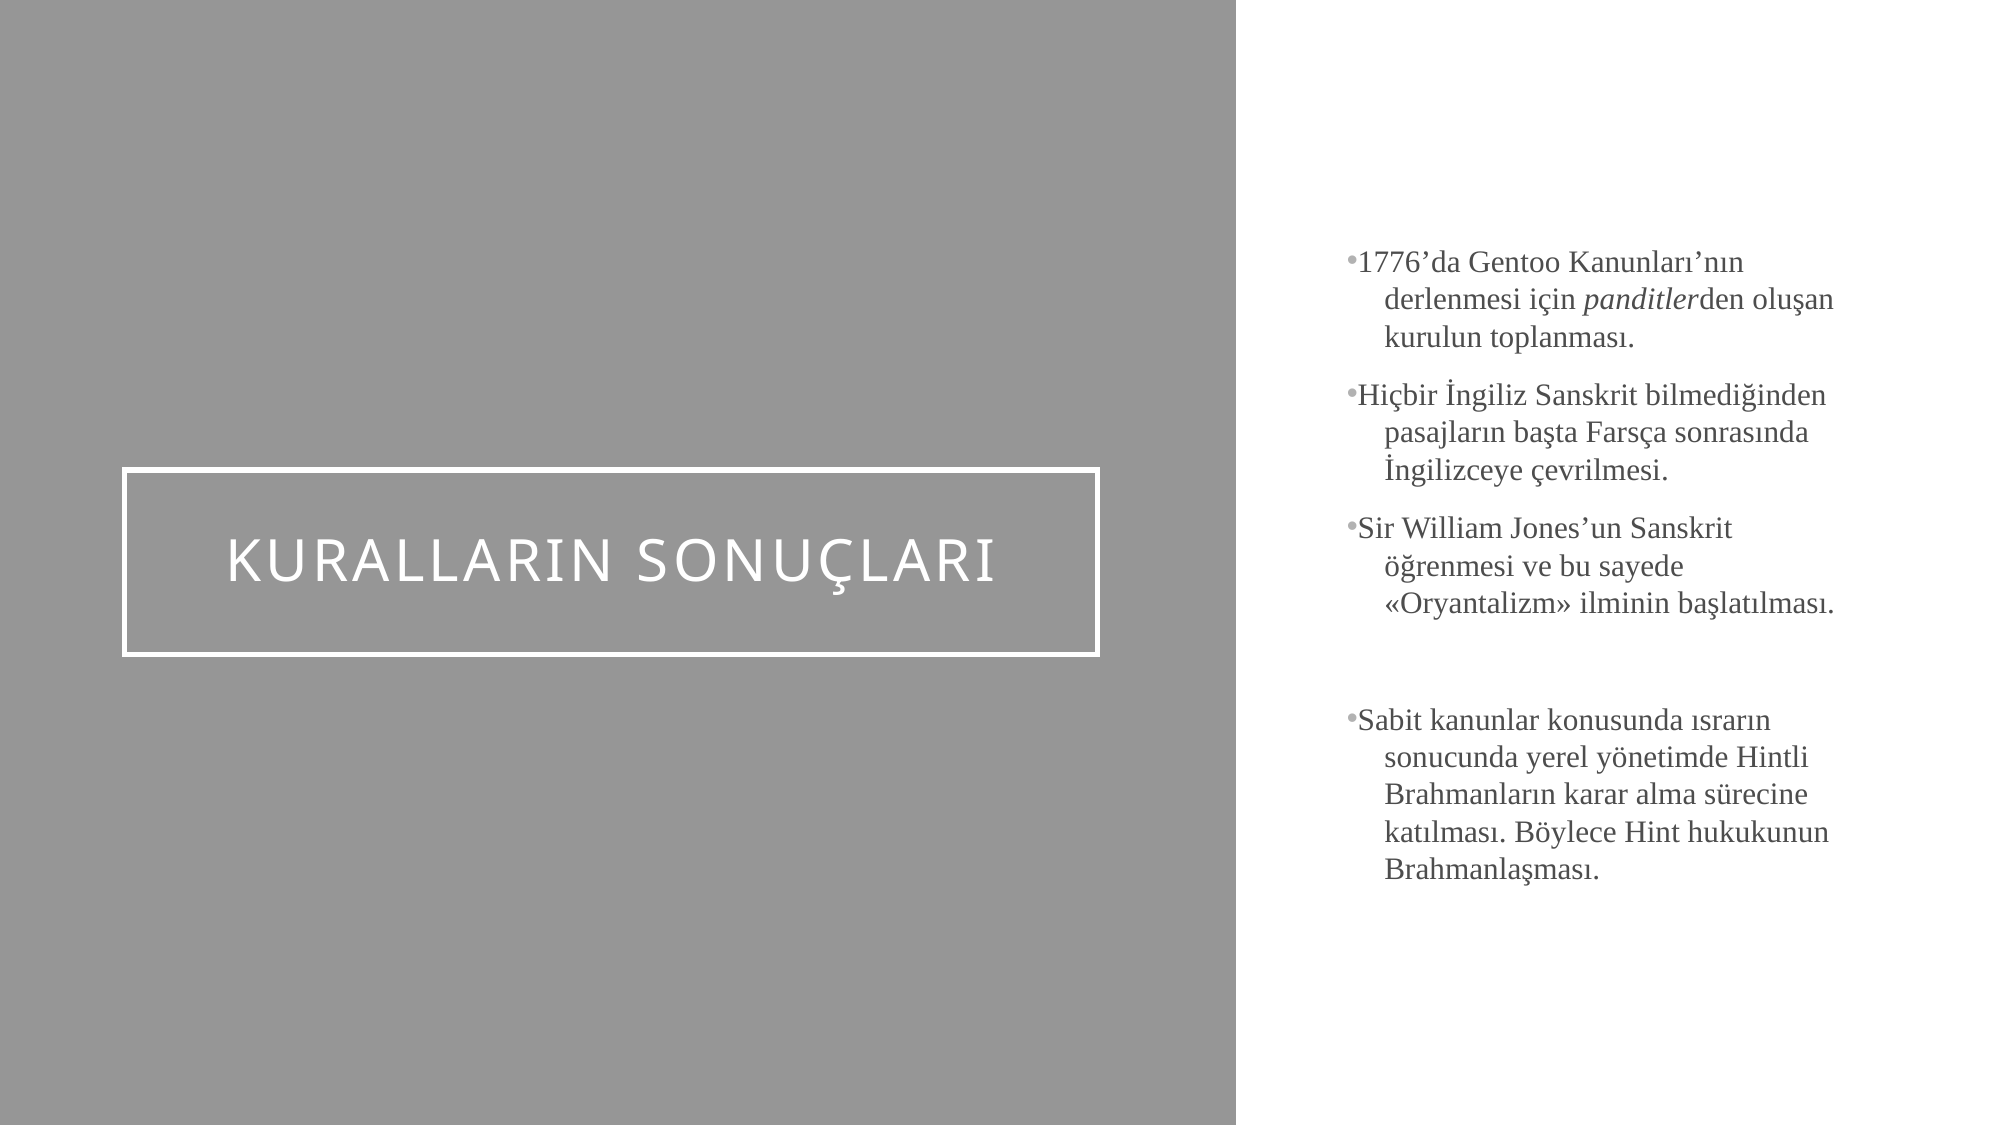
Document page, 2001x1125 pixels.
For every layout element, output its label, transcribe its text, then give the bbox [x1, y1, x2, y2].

list 1776’da Gentoo Kanunları’nın derlenmesi için panditlerden oluşan kurulun toplanması. Hiçbir İngiliz Sanskrit bilmediğinden pasajların başta Farsça sonrasında İngilizceye çevrilmesi. Sir William Jones’un Sanskrit öğrenmesi ve bu sayede «Oryantalizm» ilminin başlatılması. Sabit kanunlar konusunda ısrarın sonucunda yerel yönetimde Hintli Brahmanların karar alma sürecine katılması. Böylece Hint hukukunun Brahmanlaşması. [1331, 159, 1886, 968]
text_box [0, 0, 1236, 1125]
title Kuralların sonuçları [124, 470, 1098, 655]
